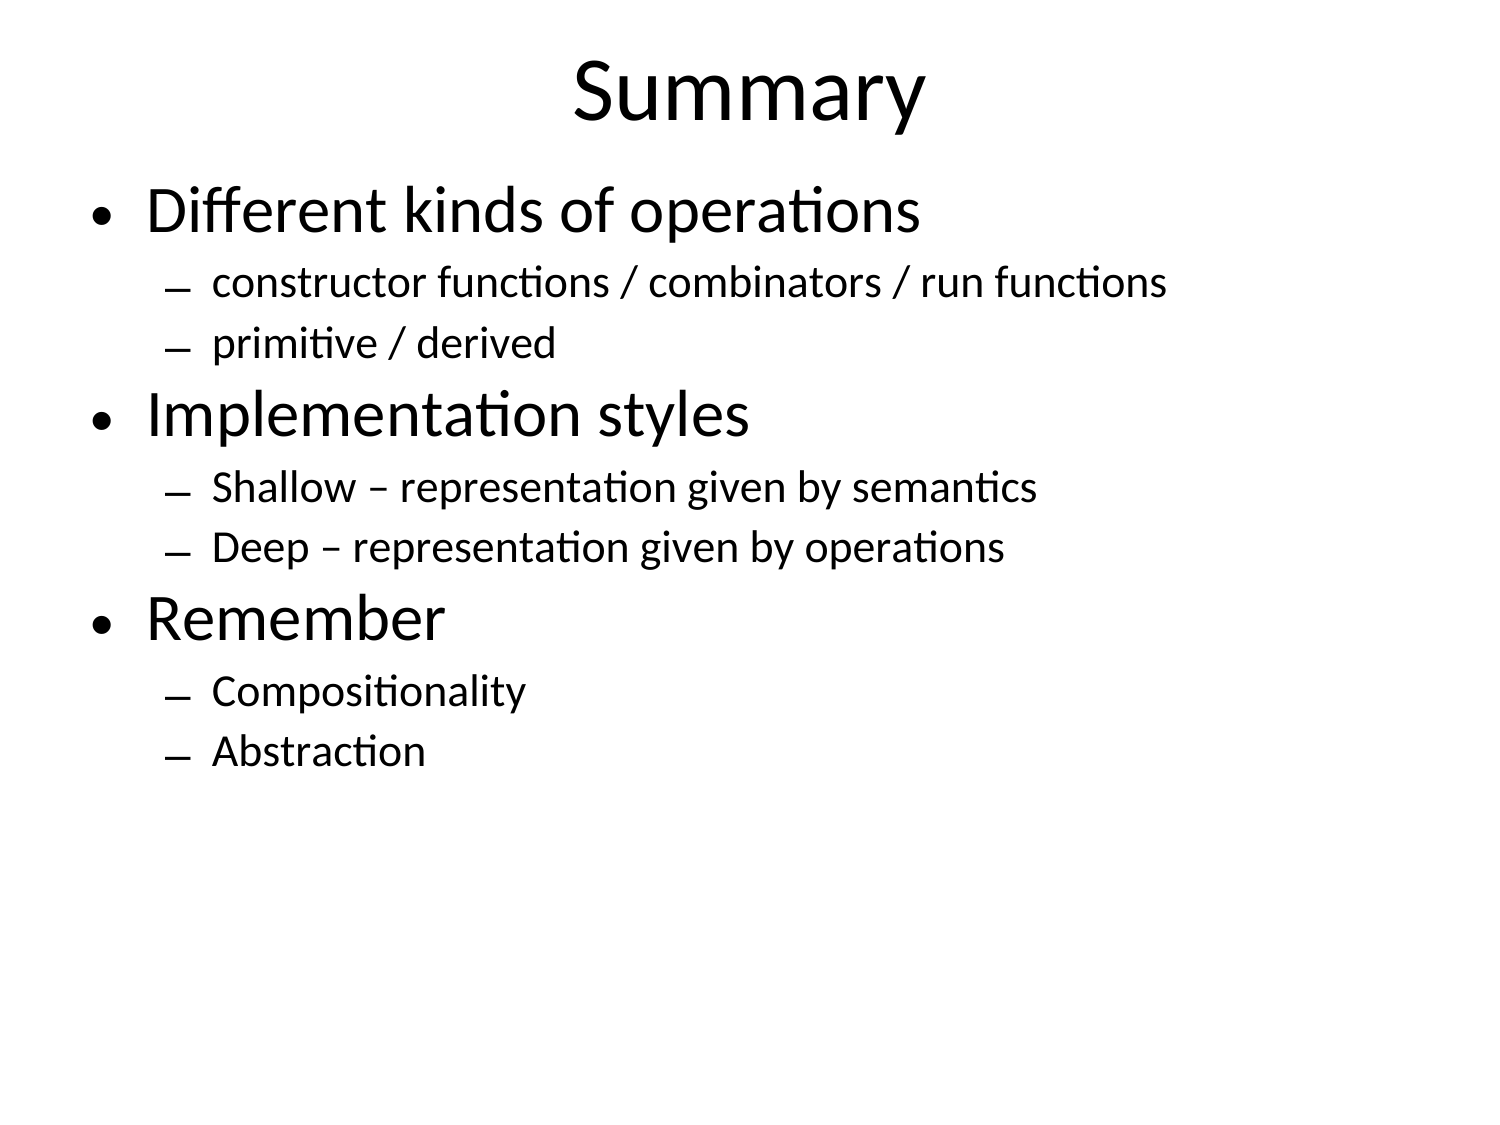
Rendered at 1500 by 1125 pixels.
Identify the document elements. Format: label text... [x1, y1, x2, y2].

list Different kinds of operations constructor functions / combinators / run functions primitive / derived Implementation styles Shallow – representation given by semantics Deep – representation given by operations Remember Compositionality Abstraction [75, 174, 1426, 976]
title Summary [75, 36, 1426, 159]
